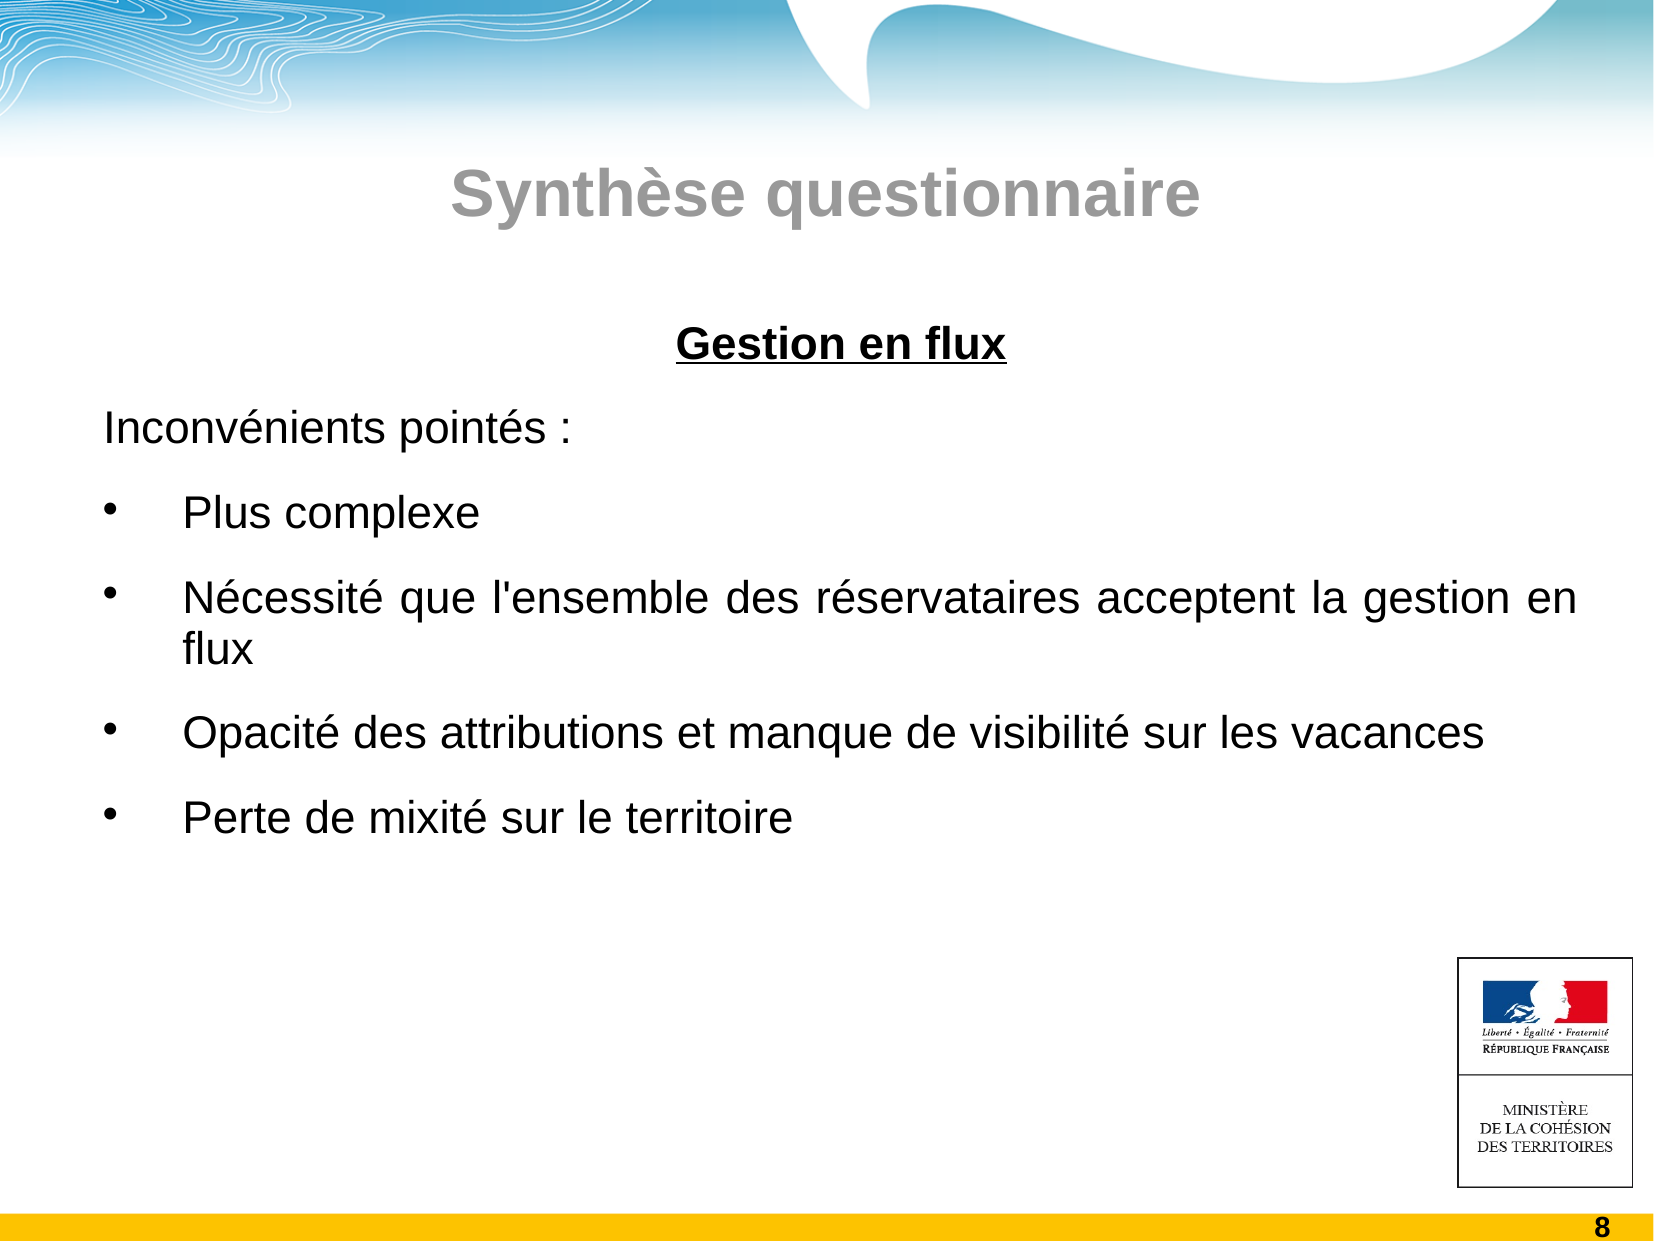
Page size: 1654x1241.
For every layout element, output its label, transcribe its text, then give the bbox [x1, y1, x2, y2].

text_box Gestion en flux Inconvénients pointés : Plus complexe Nécessité que l'ensemble des réservataires acceptent la gestion en flux Opacité des attributions et manque de visibilité sur les vacances Perte de mixité sur le territoire [82, 242, 1579, 1059]
picture [0, 0, 1654, 1241]
text_box Synthèse questionnaire [82, 88, 1571, 242]
